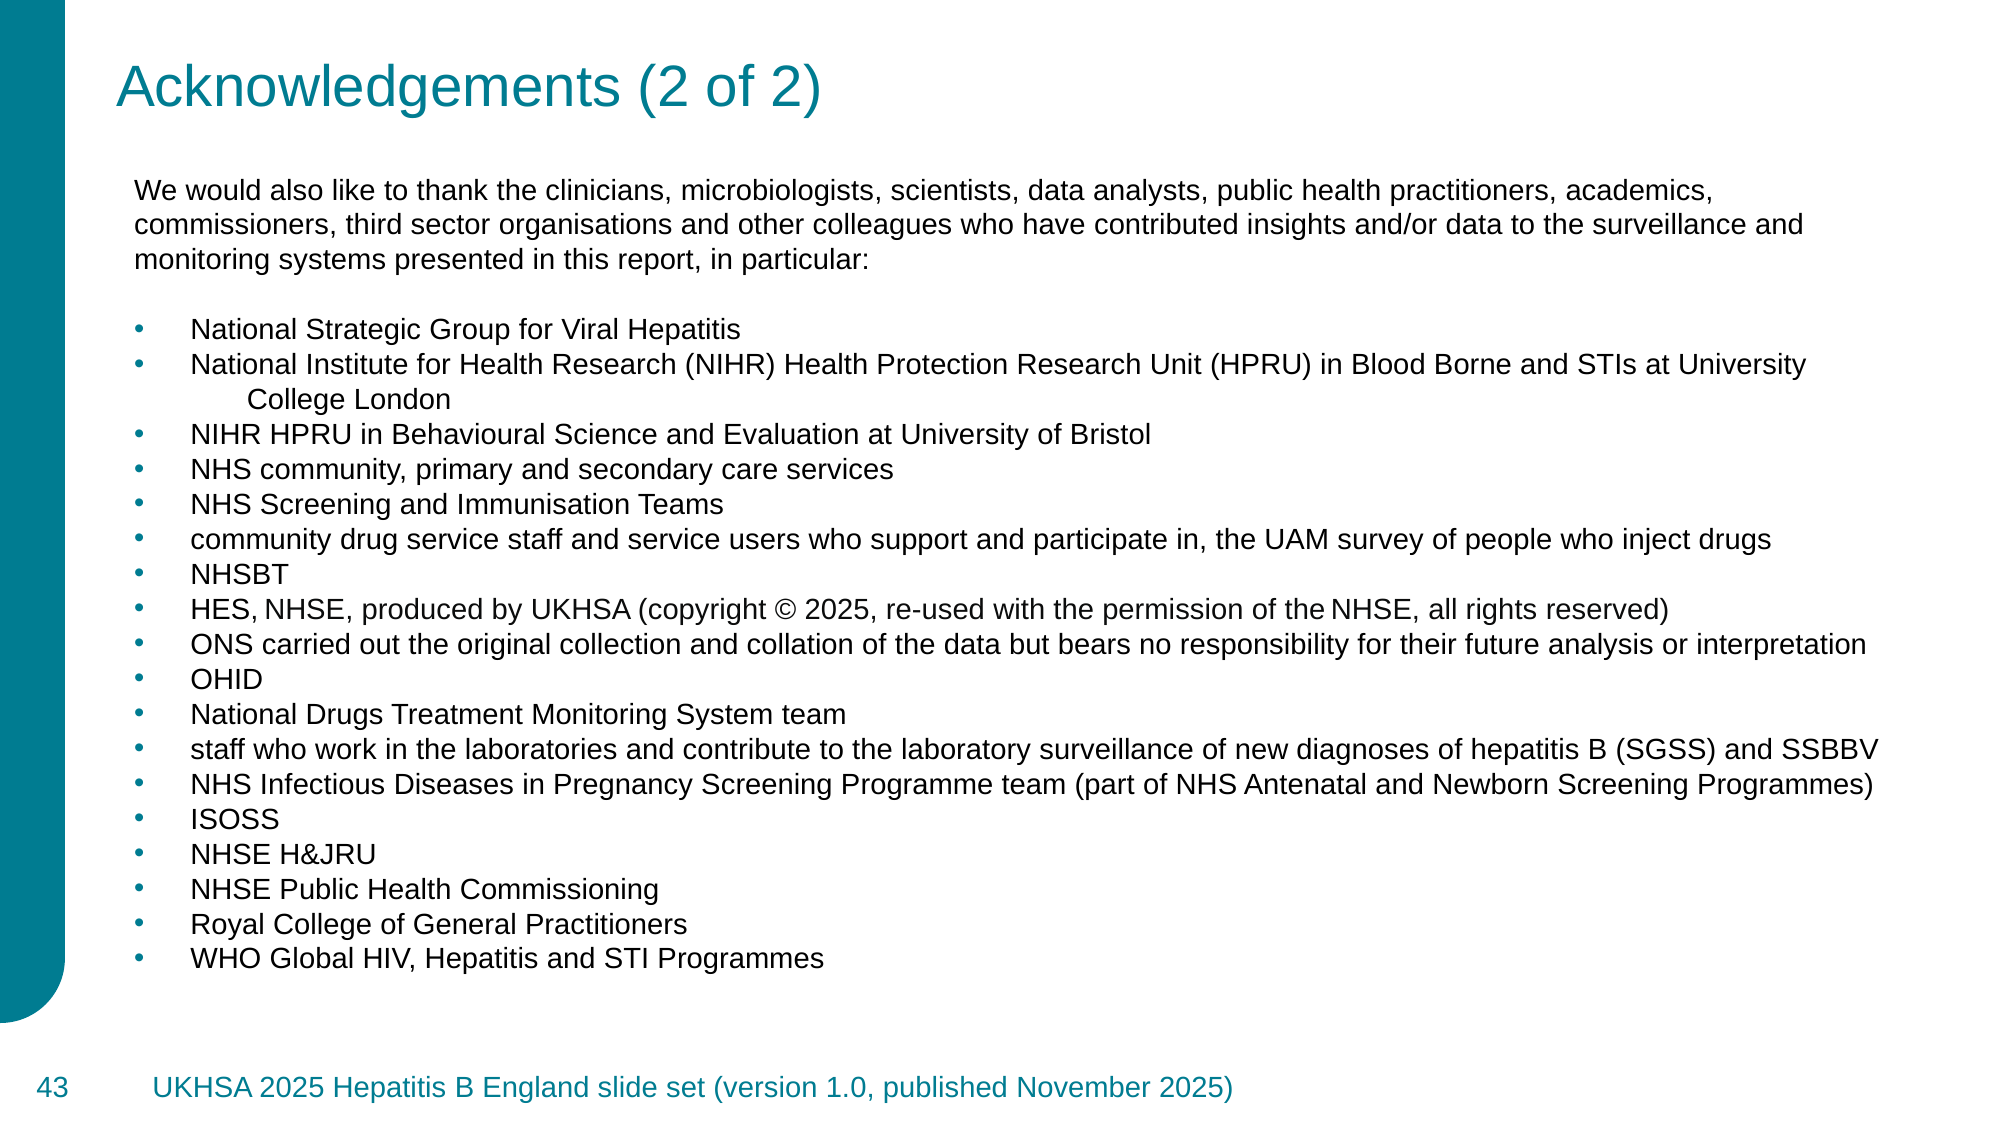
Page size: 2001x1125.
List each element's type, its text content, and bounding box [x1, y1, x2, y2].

title Acknowledgements (2 of 2) [101, 11, 953, 119]
text_box We would also like to thank the clinicians, microbiologists, scientists, data analysts, public health practitioners, academics, commissioners, third sector organisations and other colleagues who have contributed insights and/or data to the surveillance and monitoring systems presented in this report, in particular: National Strategic Group for Viral Hepatitis National Institute for Health Research (NIHR) Health Protection Research Unit (HPRU) in Blood Borne and STIs at University College London NIHR HPRU in Behavioural Science and Evaluation at University of Bristol NHS community, primary and secondary care services NHS Screening and Immunisation Teams community drug service staff and service users who support and participate in, the UAM survey of people who inject drugs NHSBT HES, NHSE, produced by UKHSA (copyright © 2025, re-used with the permission of the NHSE, all rights reserved) ONS carried out the original collection and collation of the data but bears no responsibility for their future analysis or interpretation OHID National Drugs Treatment Monitoring System team staff who work in the laboratories and contribute to the laboratory surveillance of new diagnoses of hepatitis B (SGSS) and SSBBV NHS Infectious Diseases in Pregnancy Screening Programme team (part of NHS Antenatal and Newborn Screening Programmes) ISOSS NHSE H&JRU NHSE Public Health Commissioning Royal College of General Practitioners WHO Global HIV, Hepatitis and STI Programmes [119, 163, 1926, 992]
text_box UKHSA 2025 Hepatitis B England slide set (version 1.0, published November 2025) [137, 1056, 1780, 1116]
text_box [21, 1056, 120, 1117]
